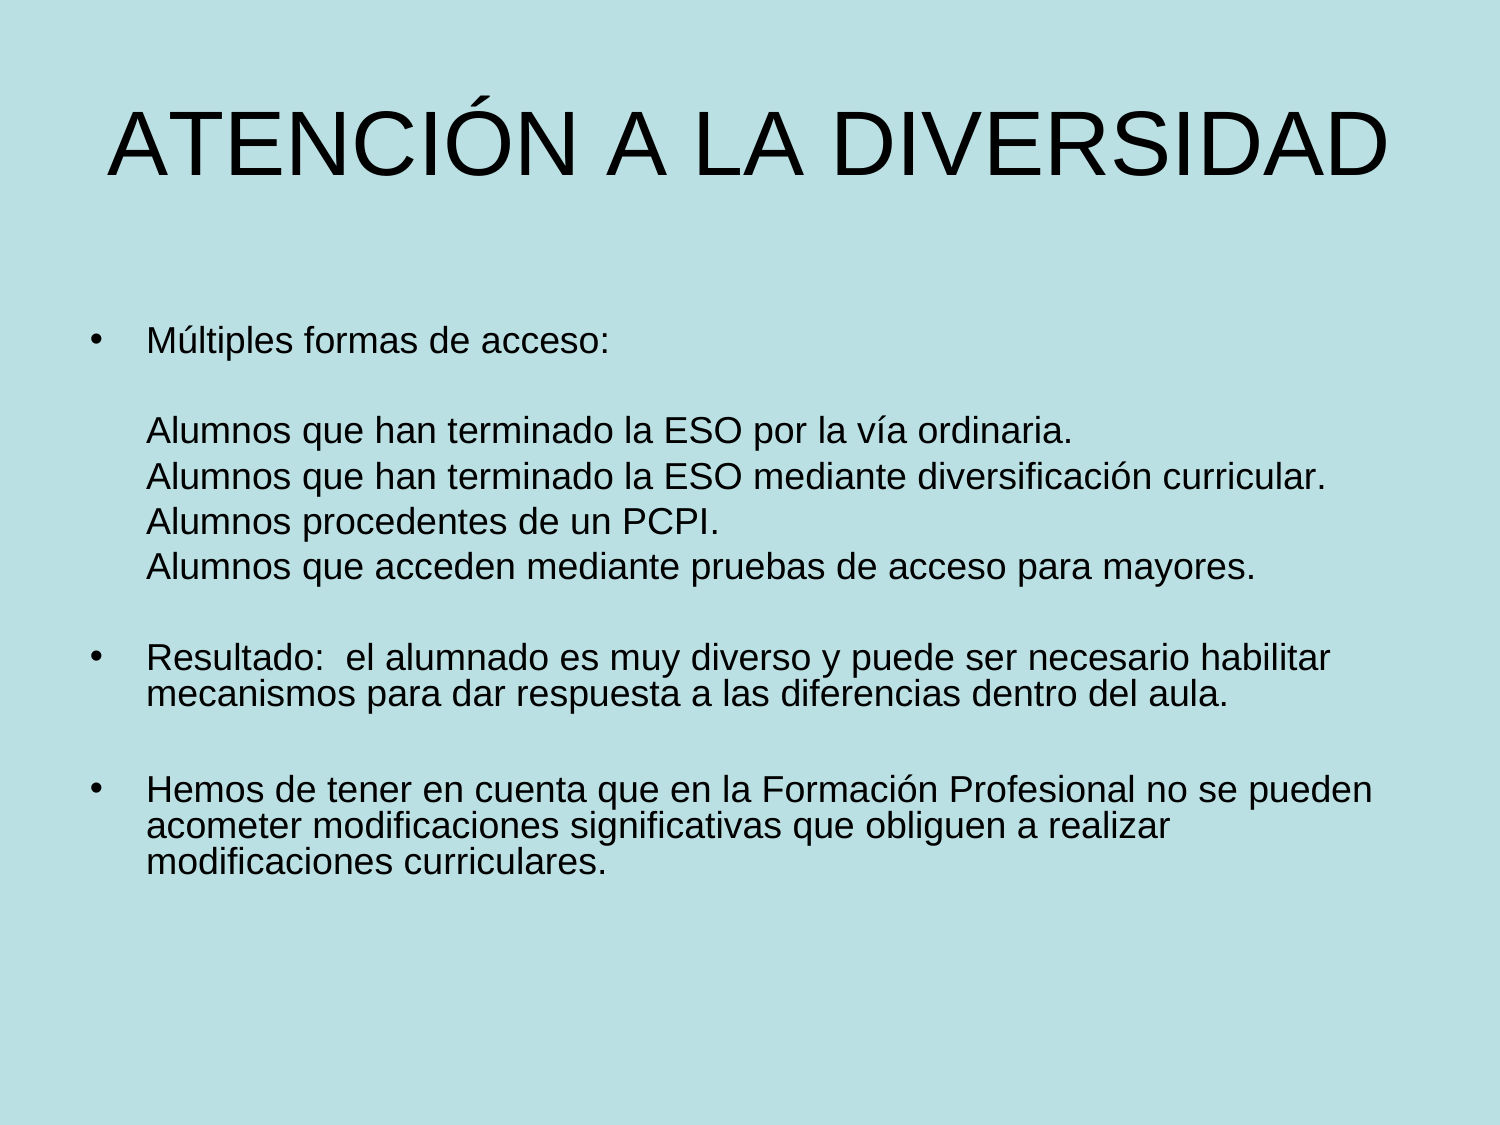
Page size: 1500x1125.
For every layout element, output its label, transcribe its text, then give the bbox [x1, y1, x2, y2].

title ATENCIÓN A LA DIVERSIDAD [75, 45, 1426, 233]
list Múltiples formas de acceso: Alumnos que han terminado la ESO por la vía ordinaria. Alumnos que han terminado la ESO mediante diversificación curricular. Alumnos procedentes de un PCPI. Alumnos que acceden mediante pruebas de acceso para mayores. Resultado: el alumnado es muy diverso y puede ser necesario habilitar mecanismos para dar respuesta a las diferencias dentro del aula. Hemos de tener en cuenta que en la Formación Profesional no se pueden acometer modificaciones significativas que obliguen a realizar modificaciones curriculares. [75, 262, 1426, 1006]
